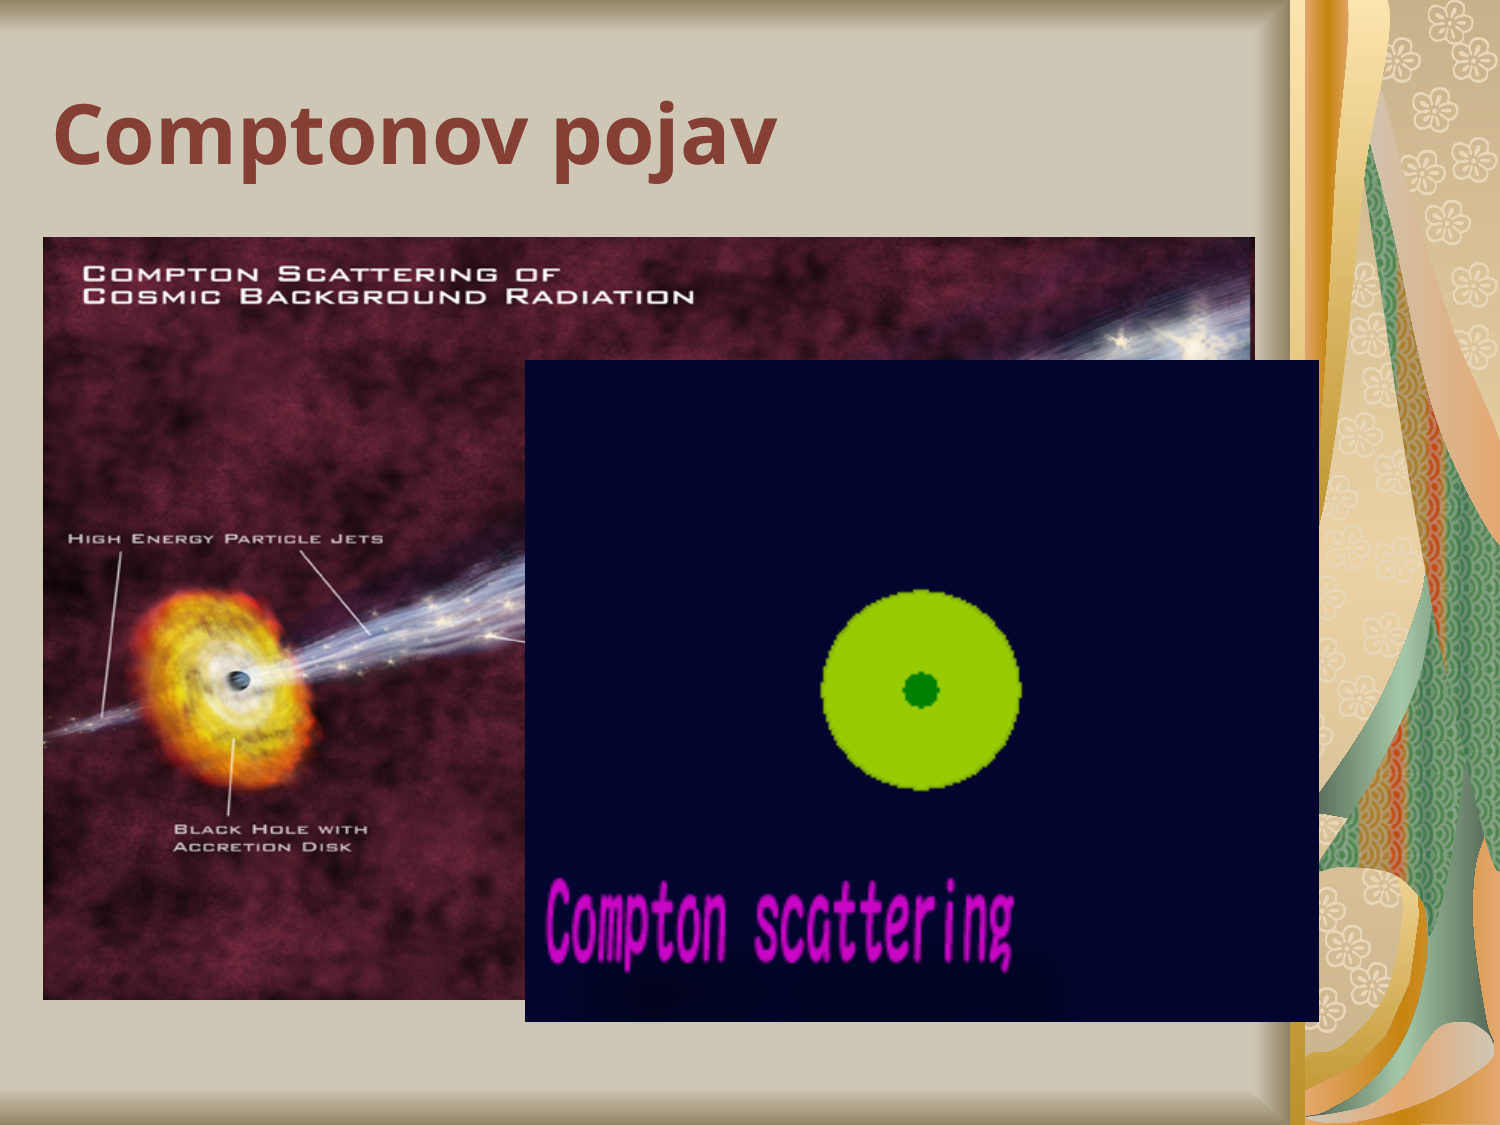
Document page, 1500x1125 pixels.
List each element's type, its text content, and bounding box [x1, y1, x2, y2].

title Comptonov pojav [35, 37, 1263, 225]
picture [43, 144, 1500, 1022]
